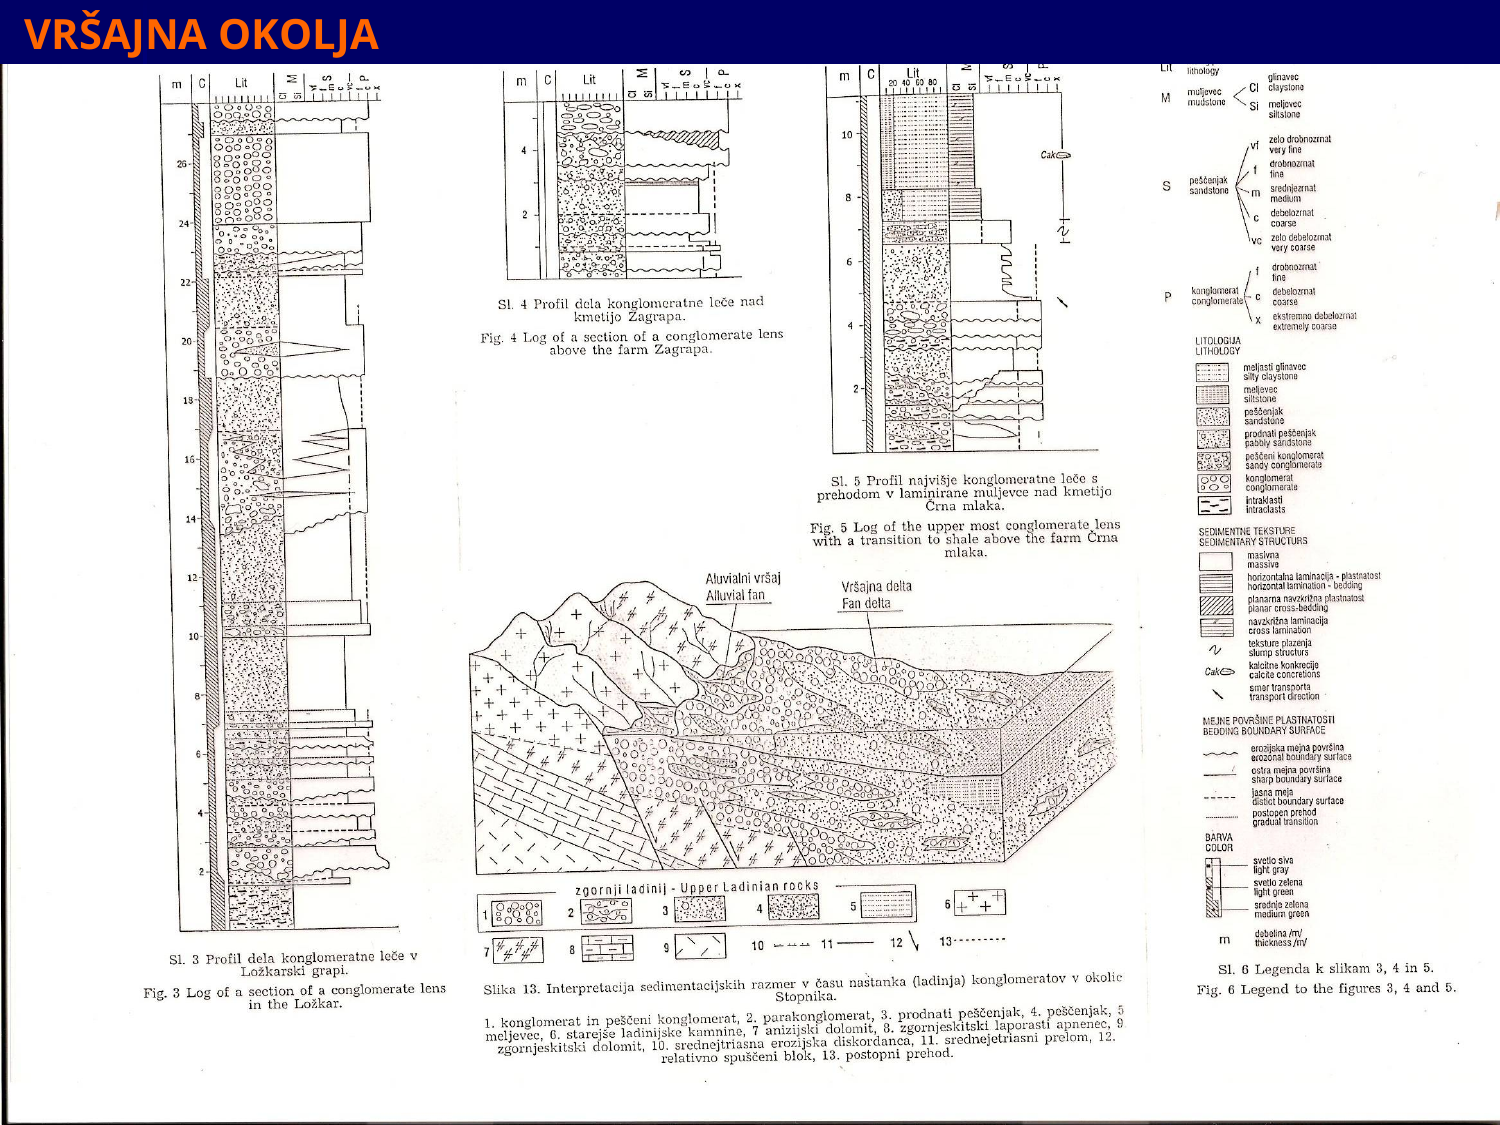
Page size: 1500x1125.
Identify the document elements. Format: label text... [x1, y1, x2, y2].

text_box VRŠAJNA OKOLJA [10, 0, 394, 64]
picture [0, 64, 1500, 1125]
